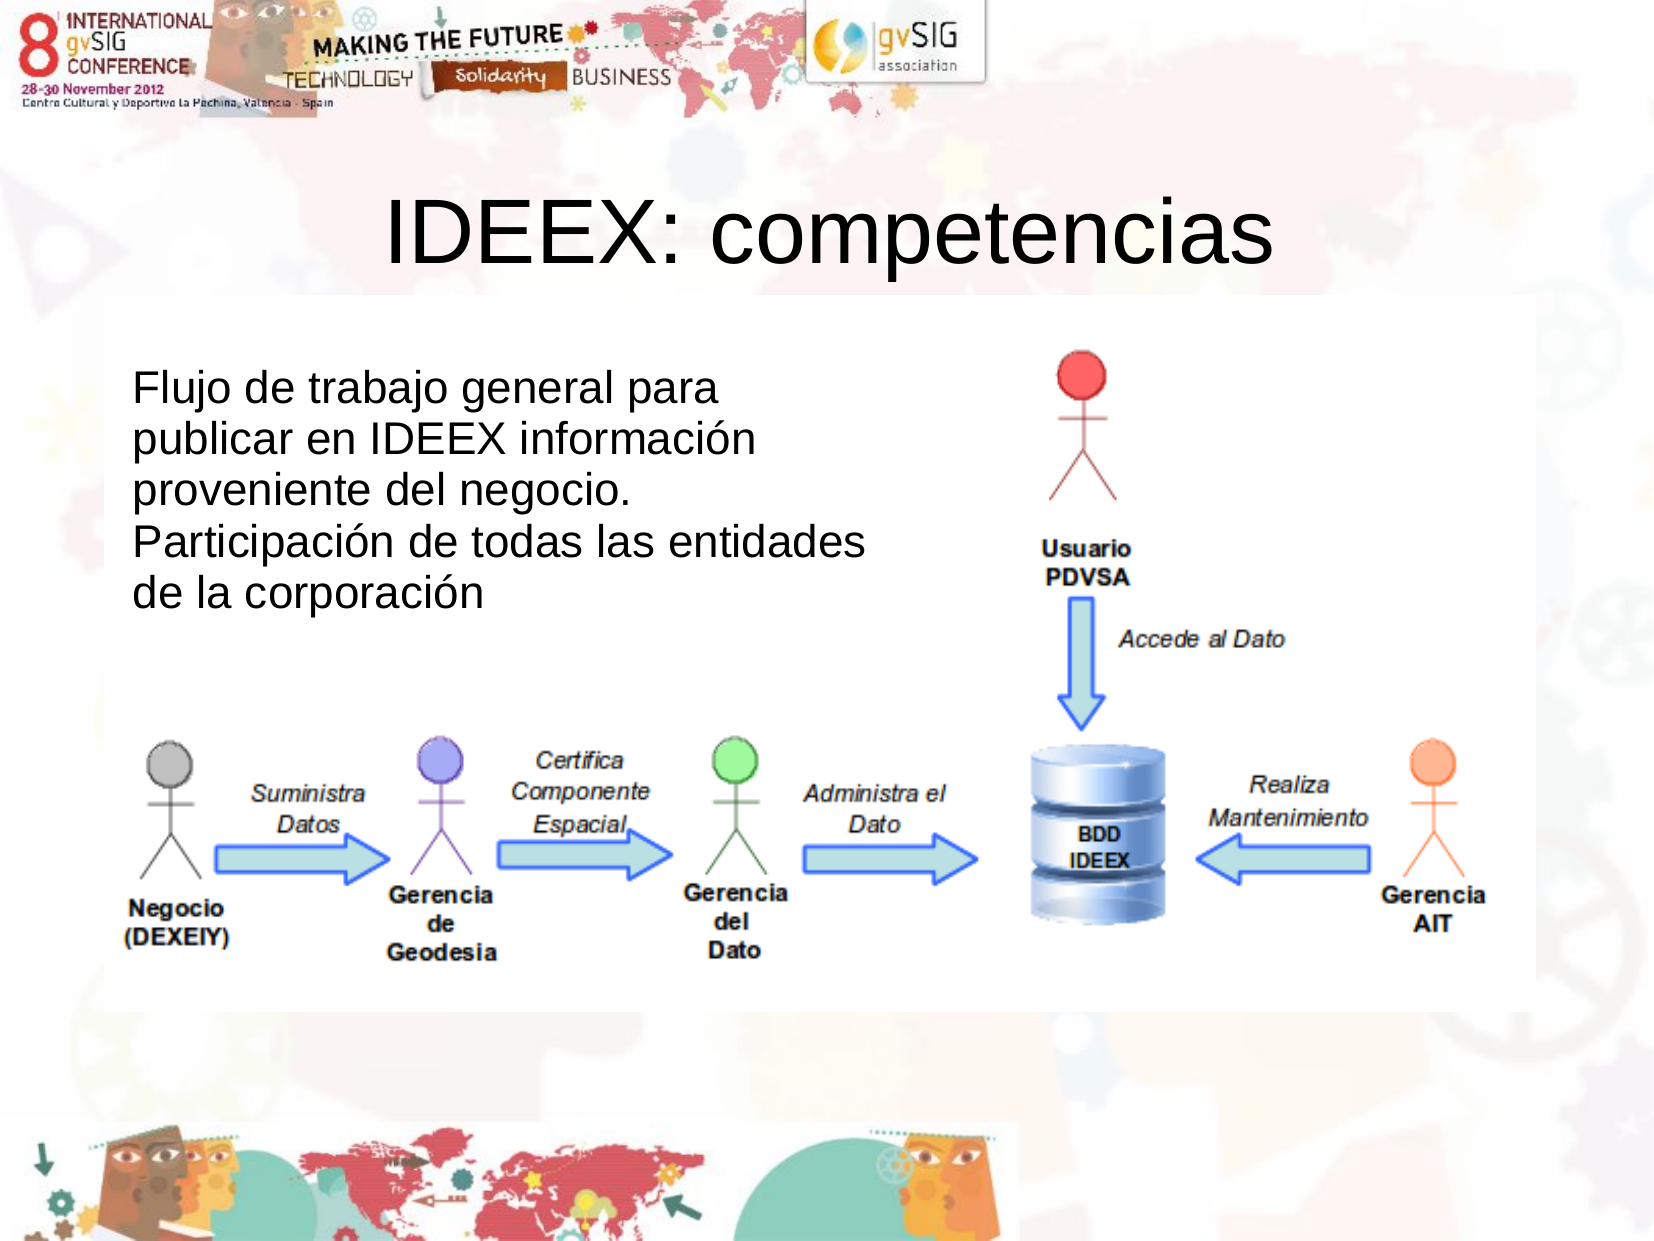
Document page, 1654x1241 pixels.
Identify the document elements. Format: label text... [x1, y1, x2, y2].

picture [0, 0, 1654, 1241]
text_box Flujo de trabajo general para publicar en IDEEX información proveniente del negocio. Participación de todas las entidades de la corporación [118, 354, 886, 626]
title IDEEX: competencias [88, 180, 1571, 283]
